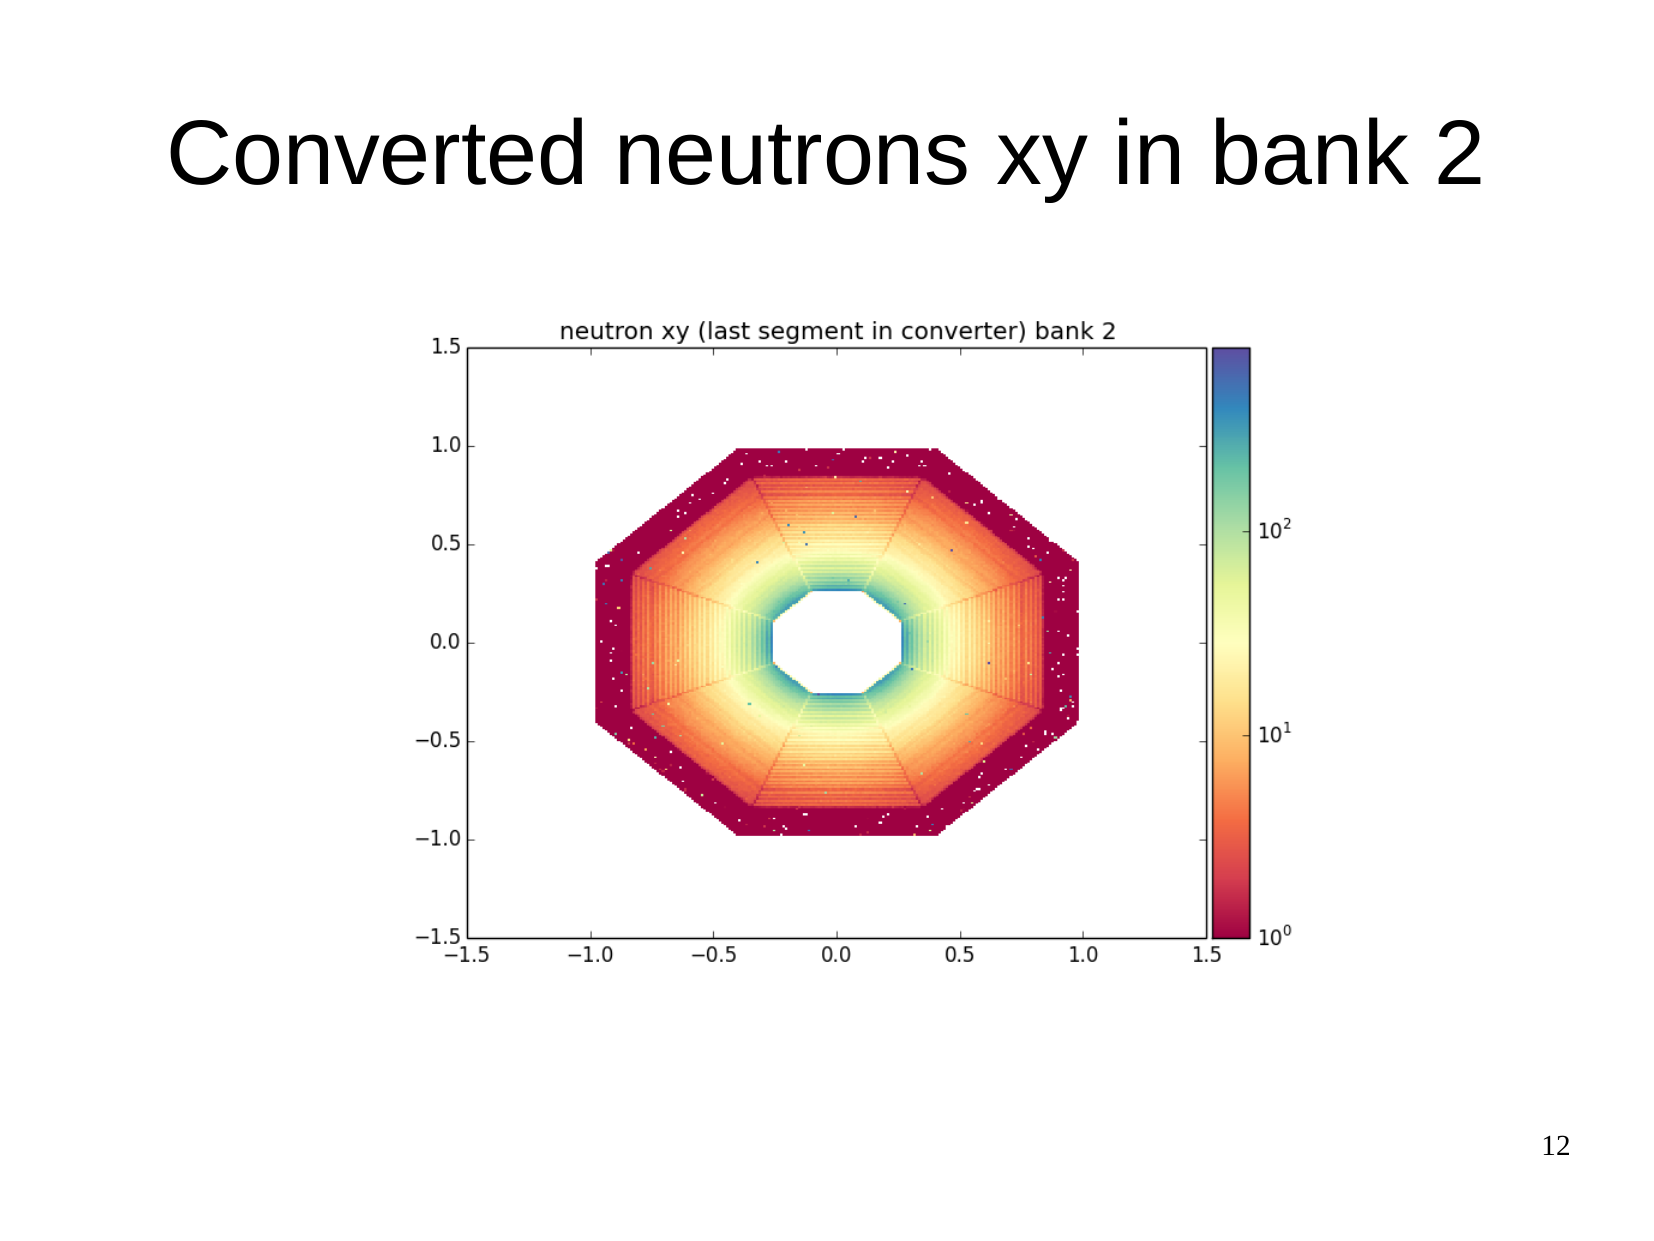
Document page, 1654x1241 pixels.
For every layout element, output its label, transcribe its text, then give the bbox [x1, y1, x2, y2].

title Converted neutrons xy in bank 2 [82, 49, 1571, 257]
picture [347, 290, 1307, 1010]
